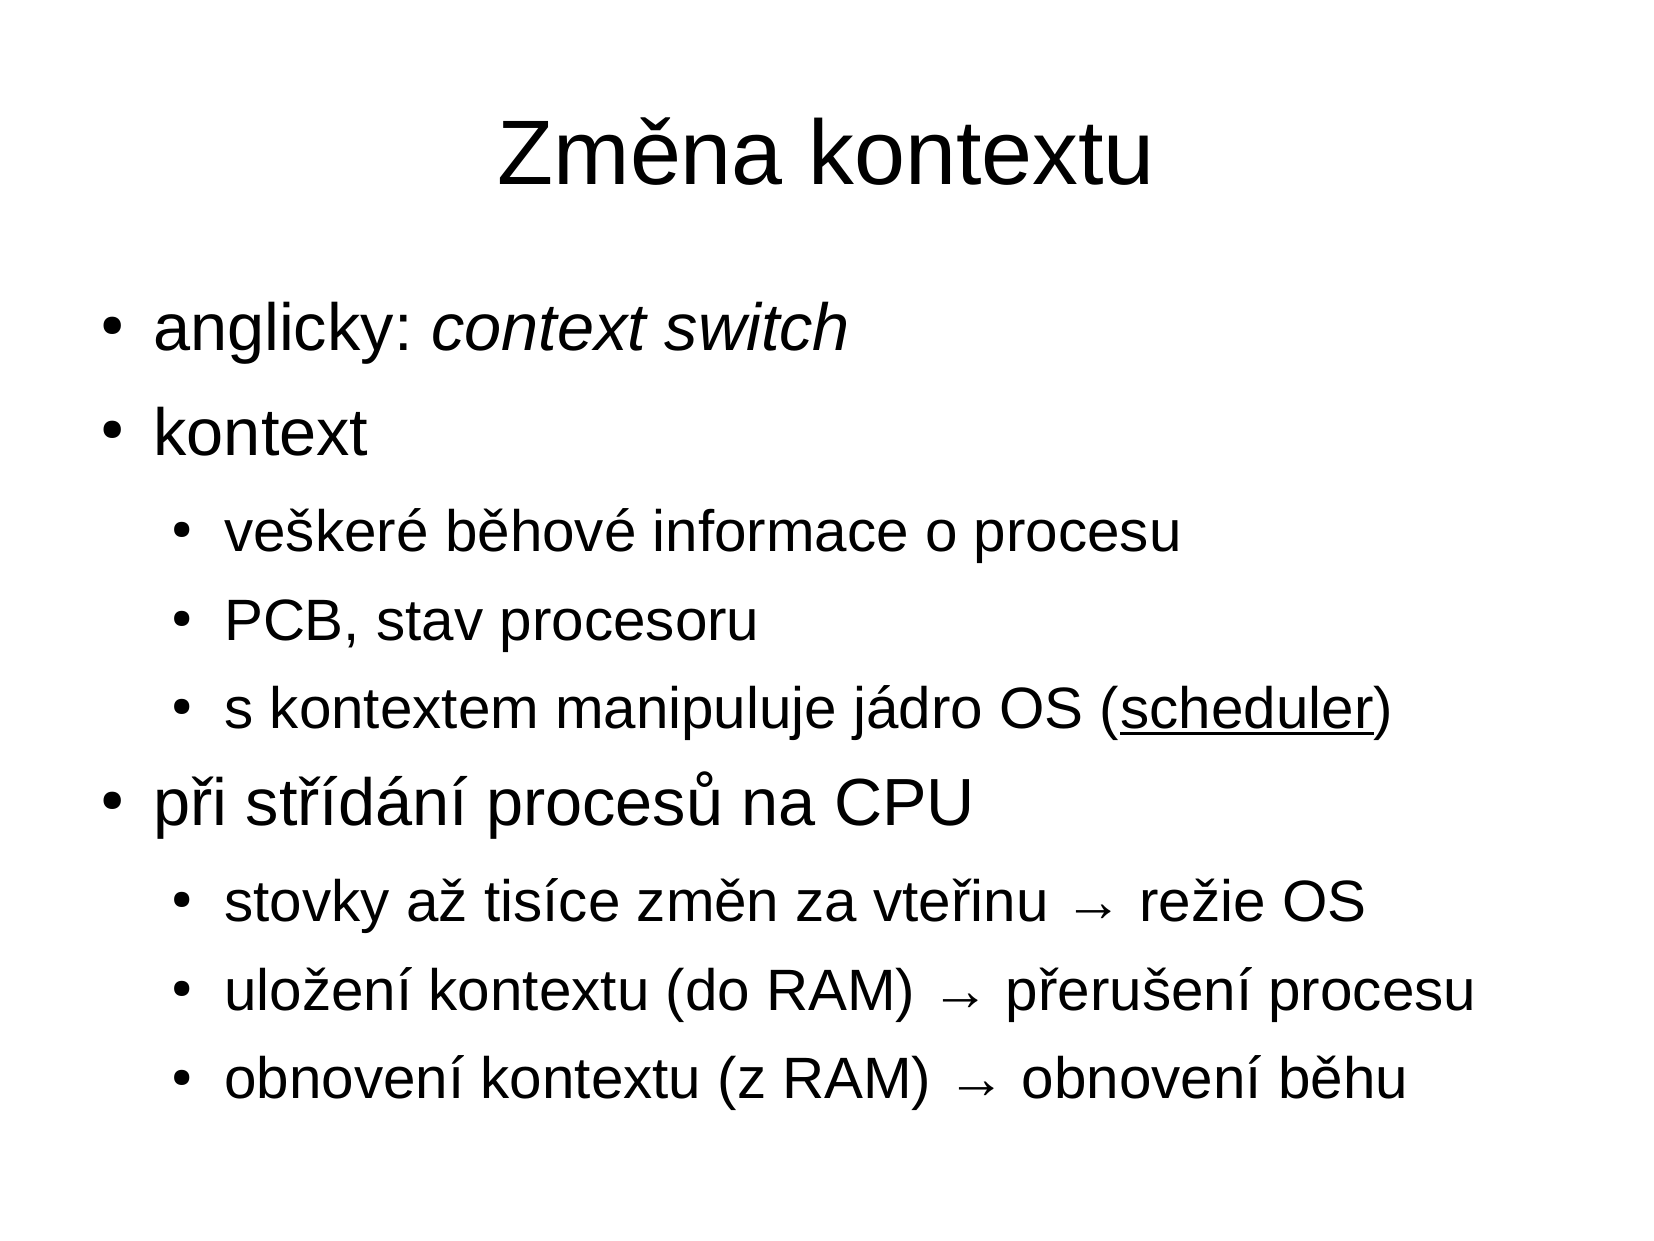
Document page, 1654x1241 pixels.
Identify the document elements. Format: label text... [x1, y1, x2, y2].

title Změna kontextu [82, 56, 1571, 250]
list anglicky: context switch kontext veškeré běhové informace o procesu PCB, stav procesoru s kontextem manipuluje jádro OS (scheduler) při střídání procesů na CPU stovky až tisíce změn za vteřinu → režie OS uložení kontextu (do RAM) → přerušení procesu obnovení kontextu (z RAM) → obnovení běhu [82, 290, 1571, 1112]
